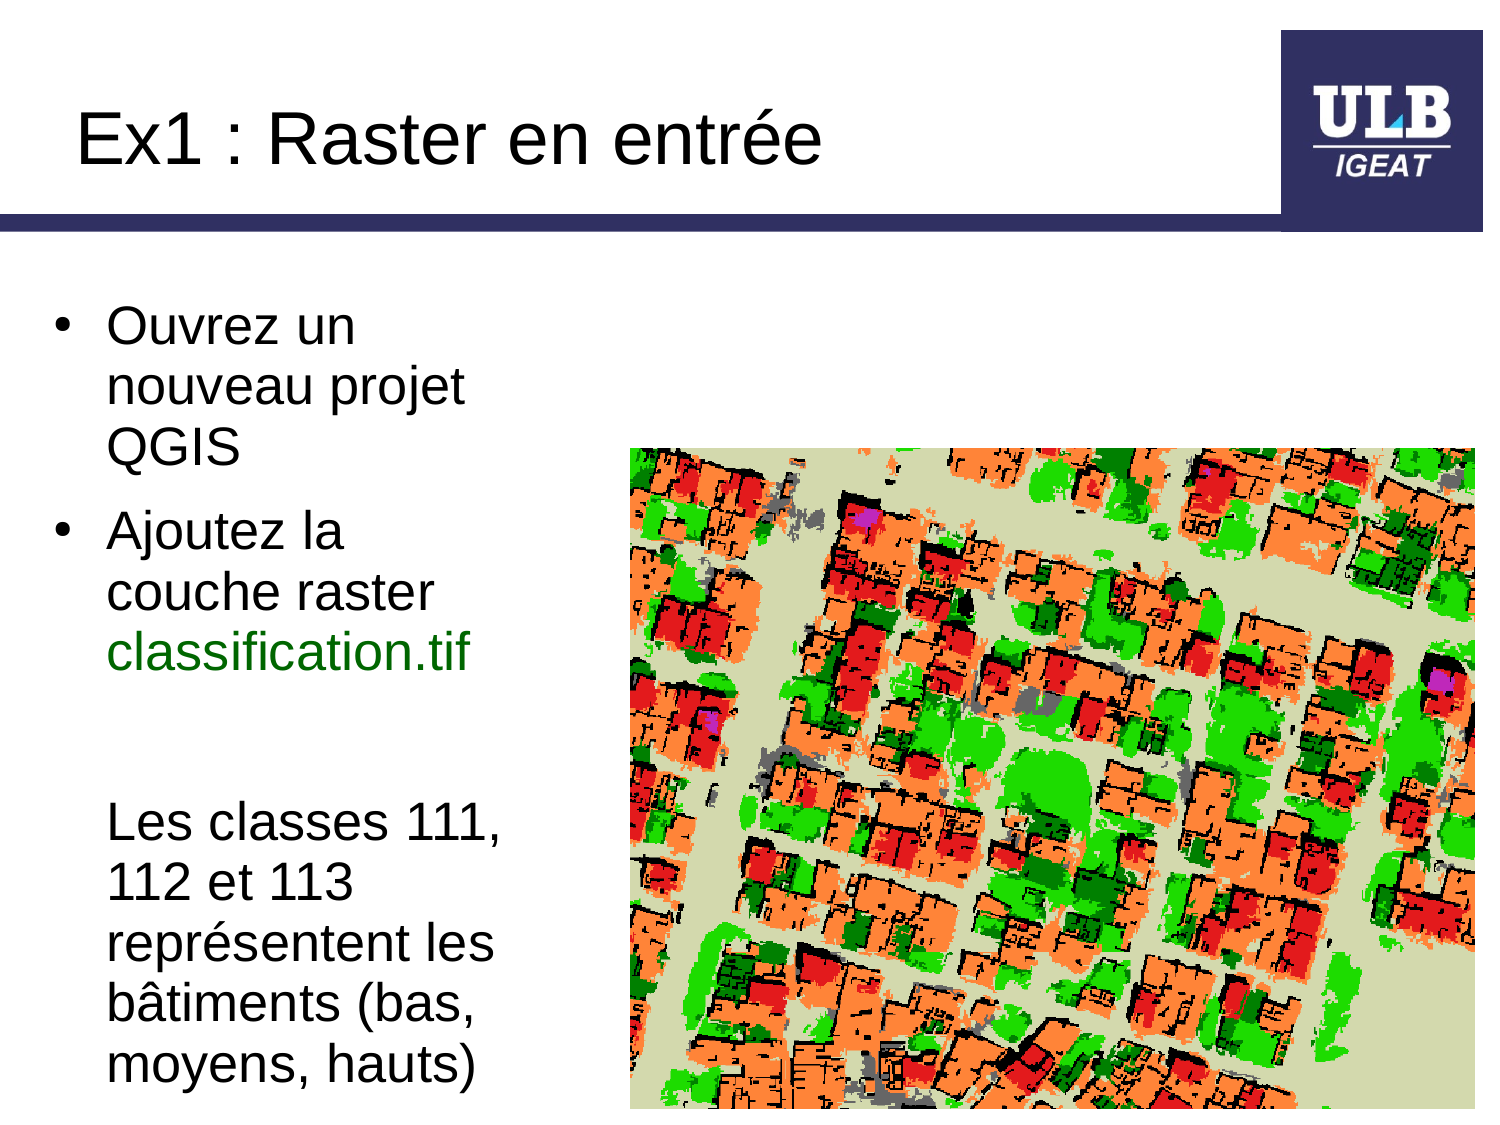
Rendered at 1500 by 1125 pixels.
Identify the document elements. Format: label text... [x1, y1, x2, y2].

picture [1281, 30, 1483, 232]
title Ex1 : Raster en entrée [75, 44, 1425, 233]
picture [630, 448, 1476, 1111]
list Ouvrez un nouveau projet QGIS Ajoutez la couche raster classification.tif Les classes 111, 112 et 113 représentent les bâtiments (bas, moyens, hauts) [35, 295, 532, 1111]
